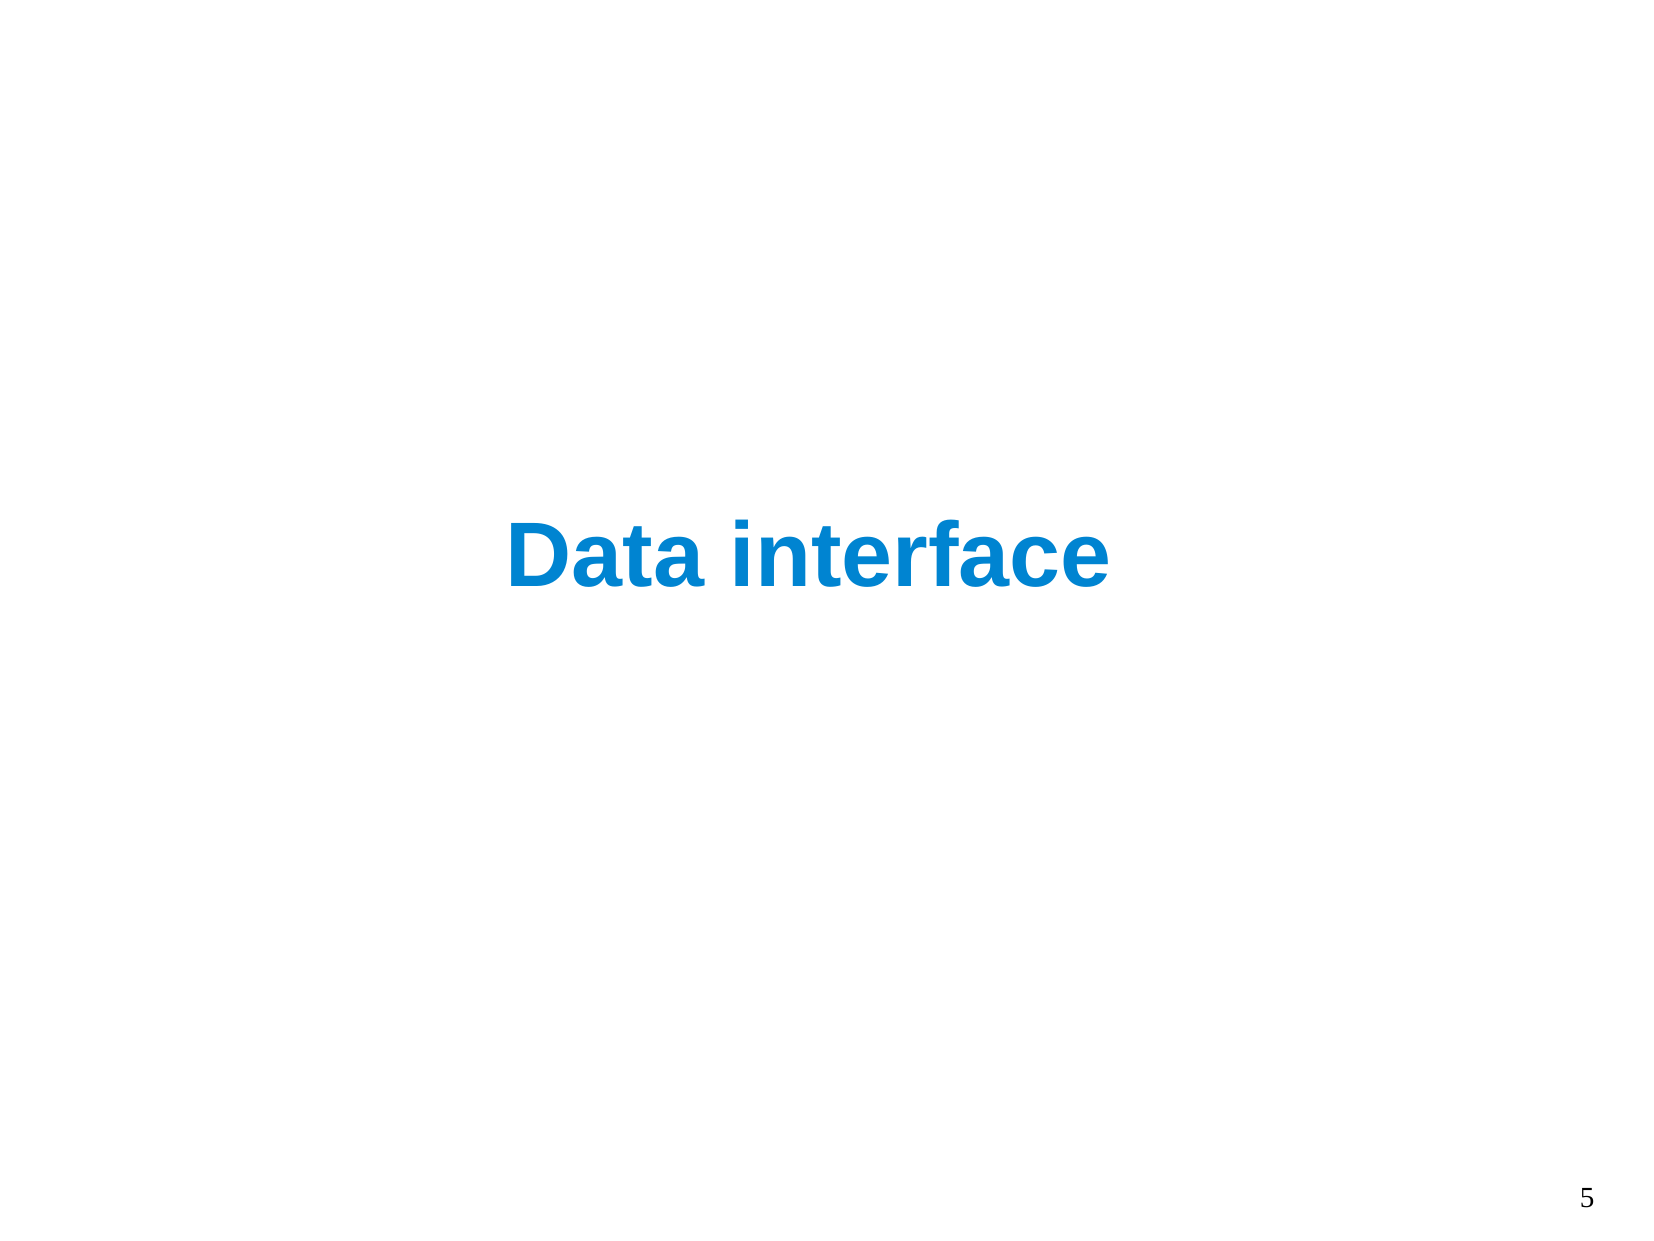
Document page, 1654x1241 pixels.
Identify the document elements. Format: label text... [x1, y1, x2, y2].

title Data interface [47, 484, 1571, 626]
